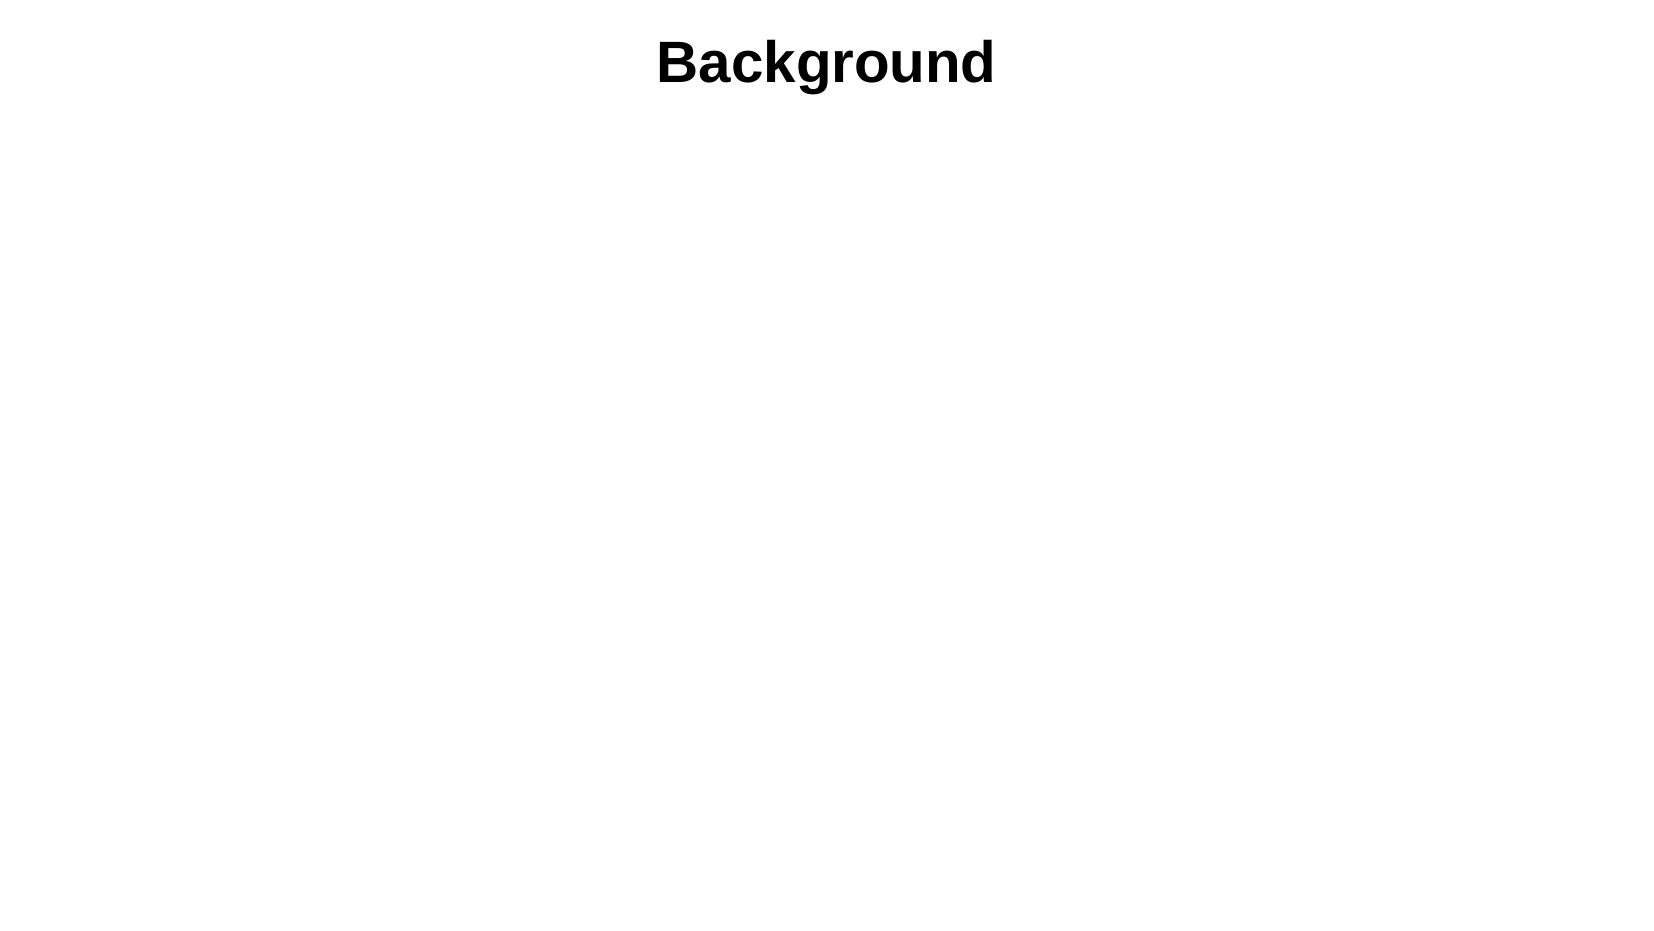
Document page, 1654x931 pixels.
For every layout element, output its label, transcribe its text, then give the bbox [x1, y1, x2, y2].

title Background [82, 0, 1571, 141]
